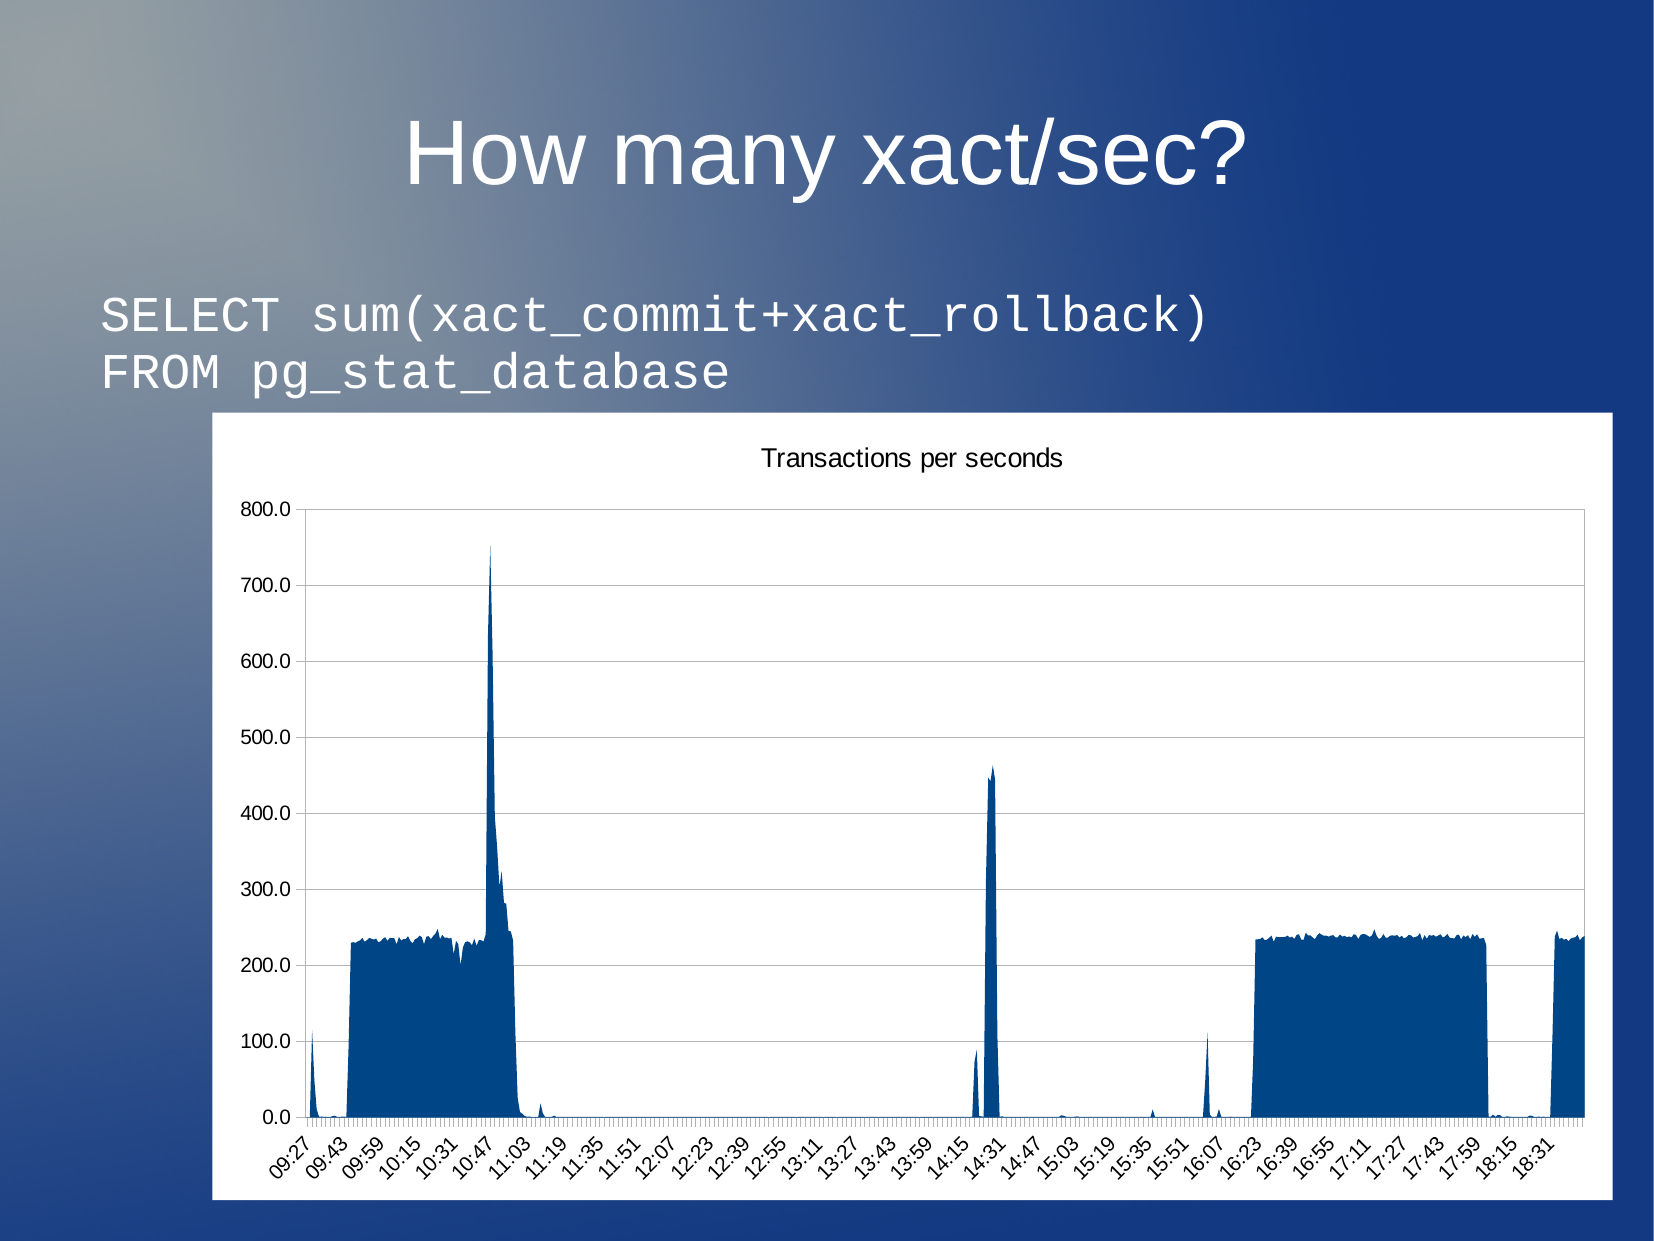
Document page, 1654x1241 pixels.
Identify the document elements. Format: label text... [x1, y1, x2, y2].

picture [0, 0, 1654, 1241]
list SELECT sum(xact_commit+xact_rollback) FROM pg_stat_database [82, 290, 1571, 1109]
chart [212, 412, 1613, 1201]
title How many xact/sec? [82, 49, 1571, 257]
